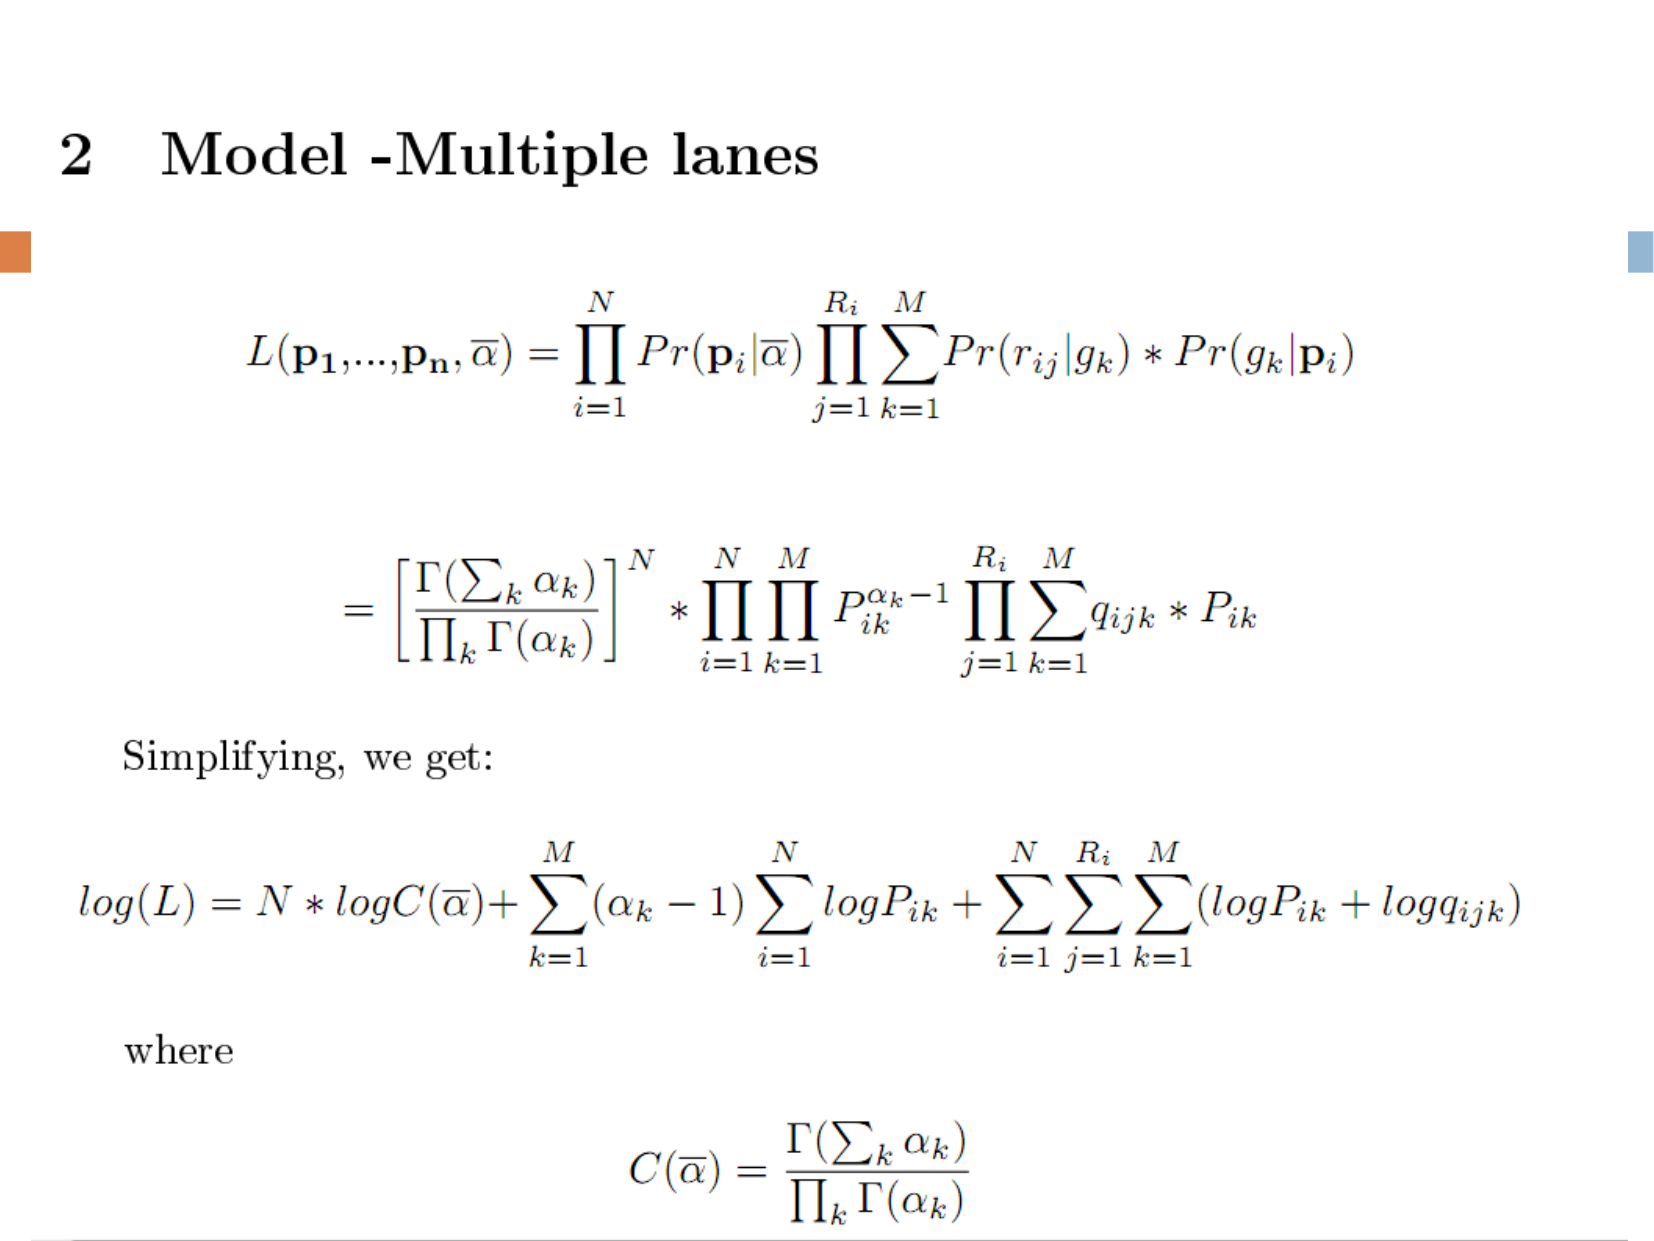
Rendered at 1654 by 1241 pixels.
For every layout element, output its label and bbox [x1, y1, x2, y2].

picture [31, 109, 1628, 1241]
